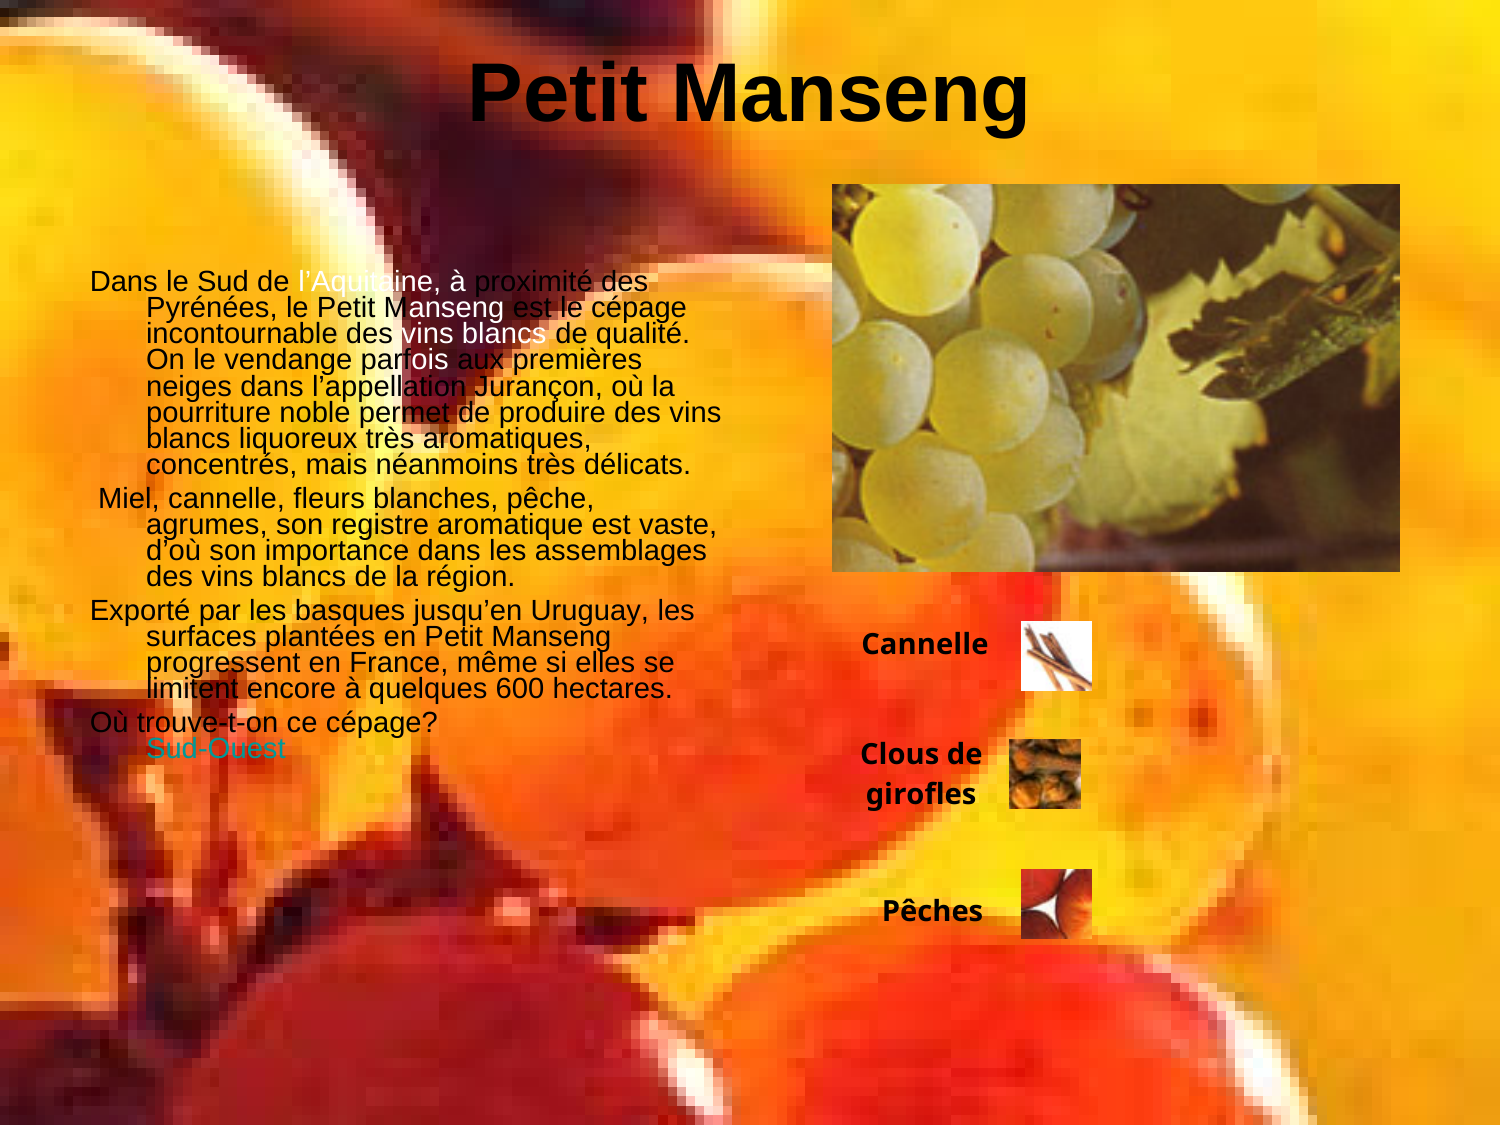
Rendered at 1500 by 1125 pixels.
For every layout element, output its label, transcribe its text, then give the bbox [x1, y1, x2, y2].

text_box Cannelle [832, 597, 1010, 728]
picture [0, 0, 1500, 1125]
text_box Pêches [832, 858, 1010, 964]
title Petit Manseng [75, 23, 1426, 254]
text_box Clous de girofles [832, 728, 1010, 858]
list Dans le Sud de l’Aquitaine, à proximité des Pyrénées, le Petit Manseng est le cépage incontournable des vins blancs de qualité. On le vendange parfois aux premières neiges dans l’appellation Jurançon, où la pourriture noble permet de produire des vins blancs liquoreux très aromatiques, concentrés, mais néanmoins très délicats. Miel, cannelle, fleurs blanches, pêche, agrumes, son registre aromatique est vaste, d’où son importance dans les assemblages des vins blancs de la région. Exporté par les basques jusqu’en Uruguay, les surfaces plantées en Petit Manseng progressent en France, même si elles se limitent encore à quelques 600 hectares. Où trouve-t-on ce cépage? Sud-Ouest [75, 262, 738, 1006]
